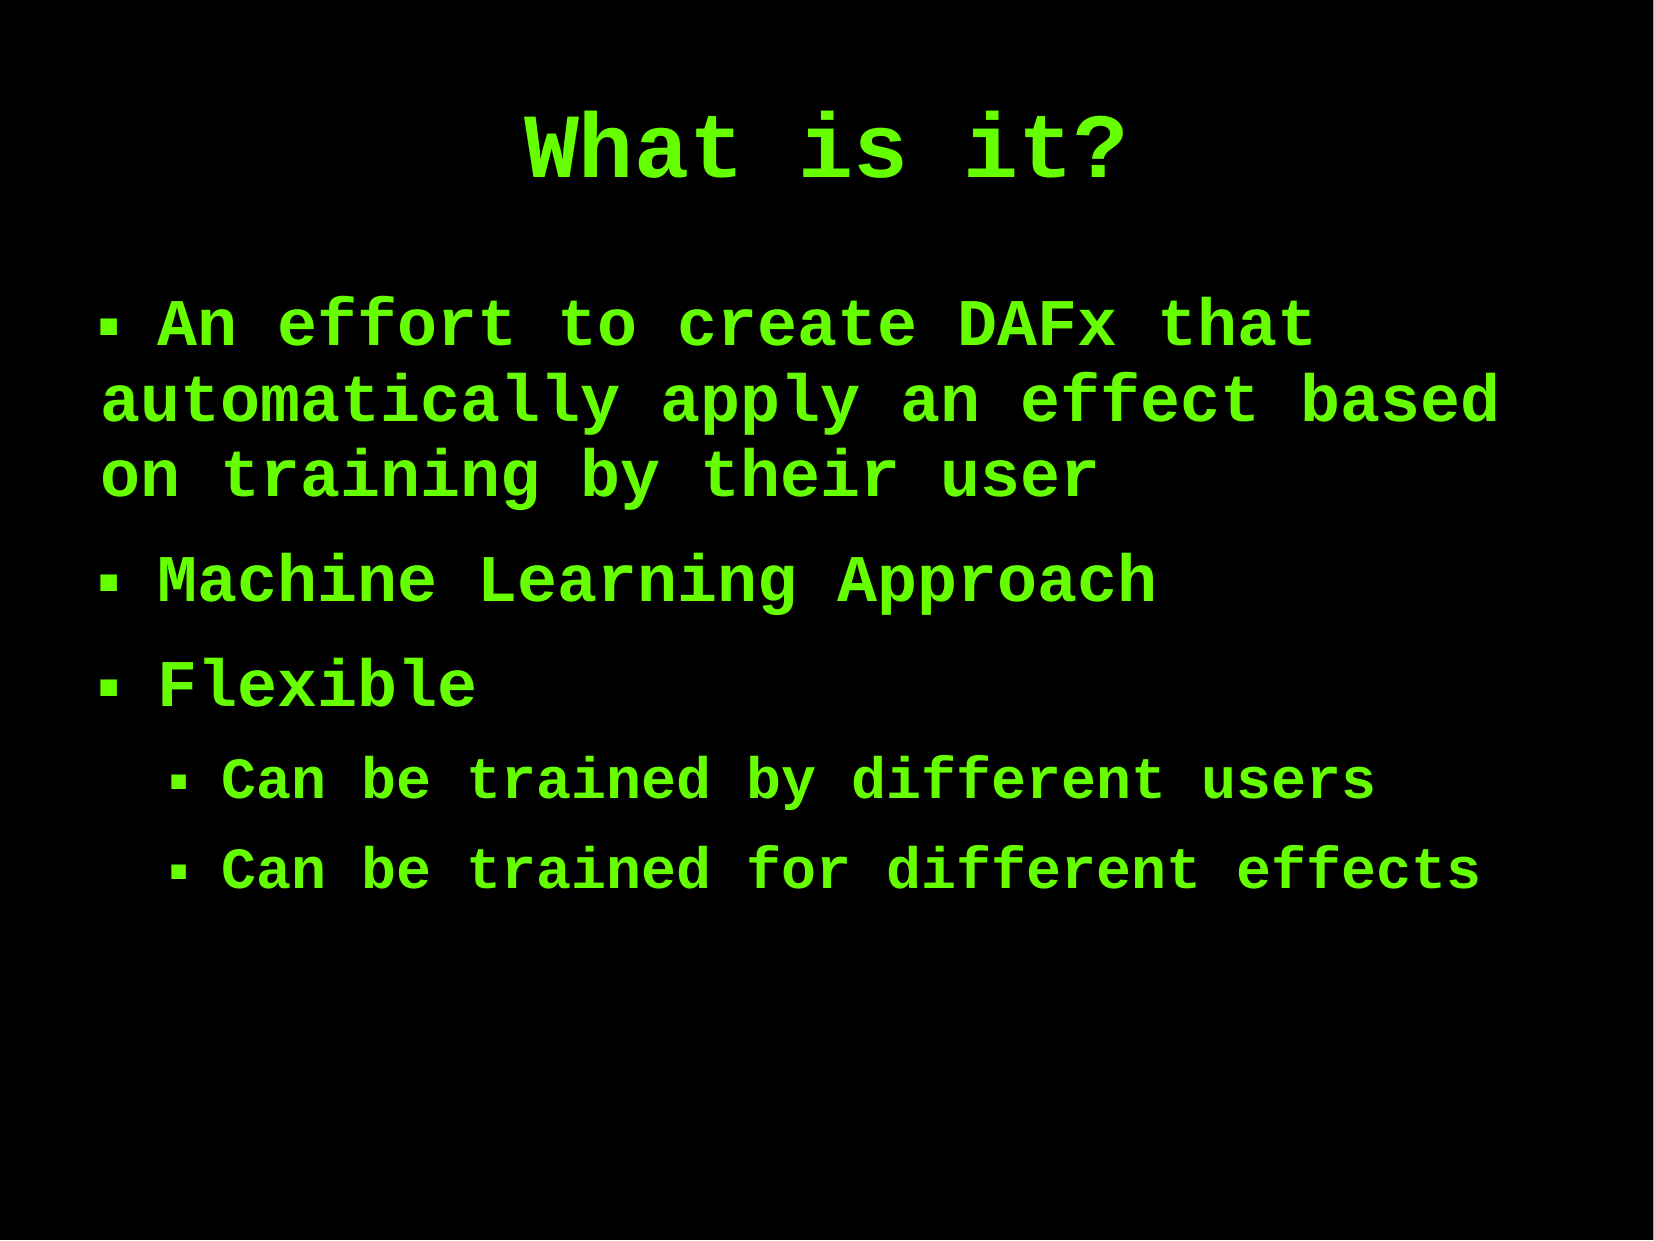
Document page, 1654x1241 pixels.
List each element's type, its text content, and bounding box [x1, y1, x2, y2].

title What is it? [82, 49, 1571, 257]
list An effort to create DAFx that automatically apply an effect based on training by their user Machine Learning Approach Flexible Can be trained by different users Can be trained for different effects [82, 290, 1571, 1170]
